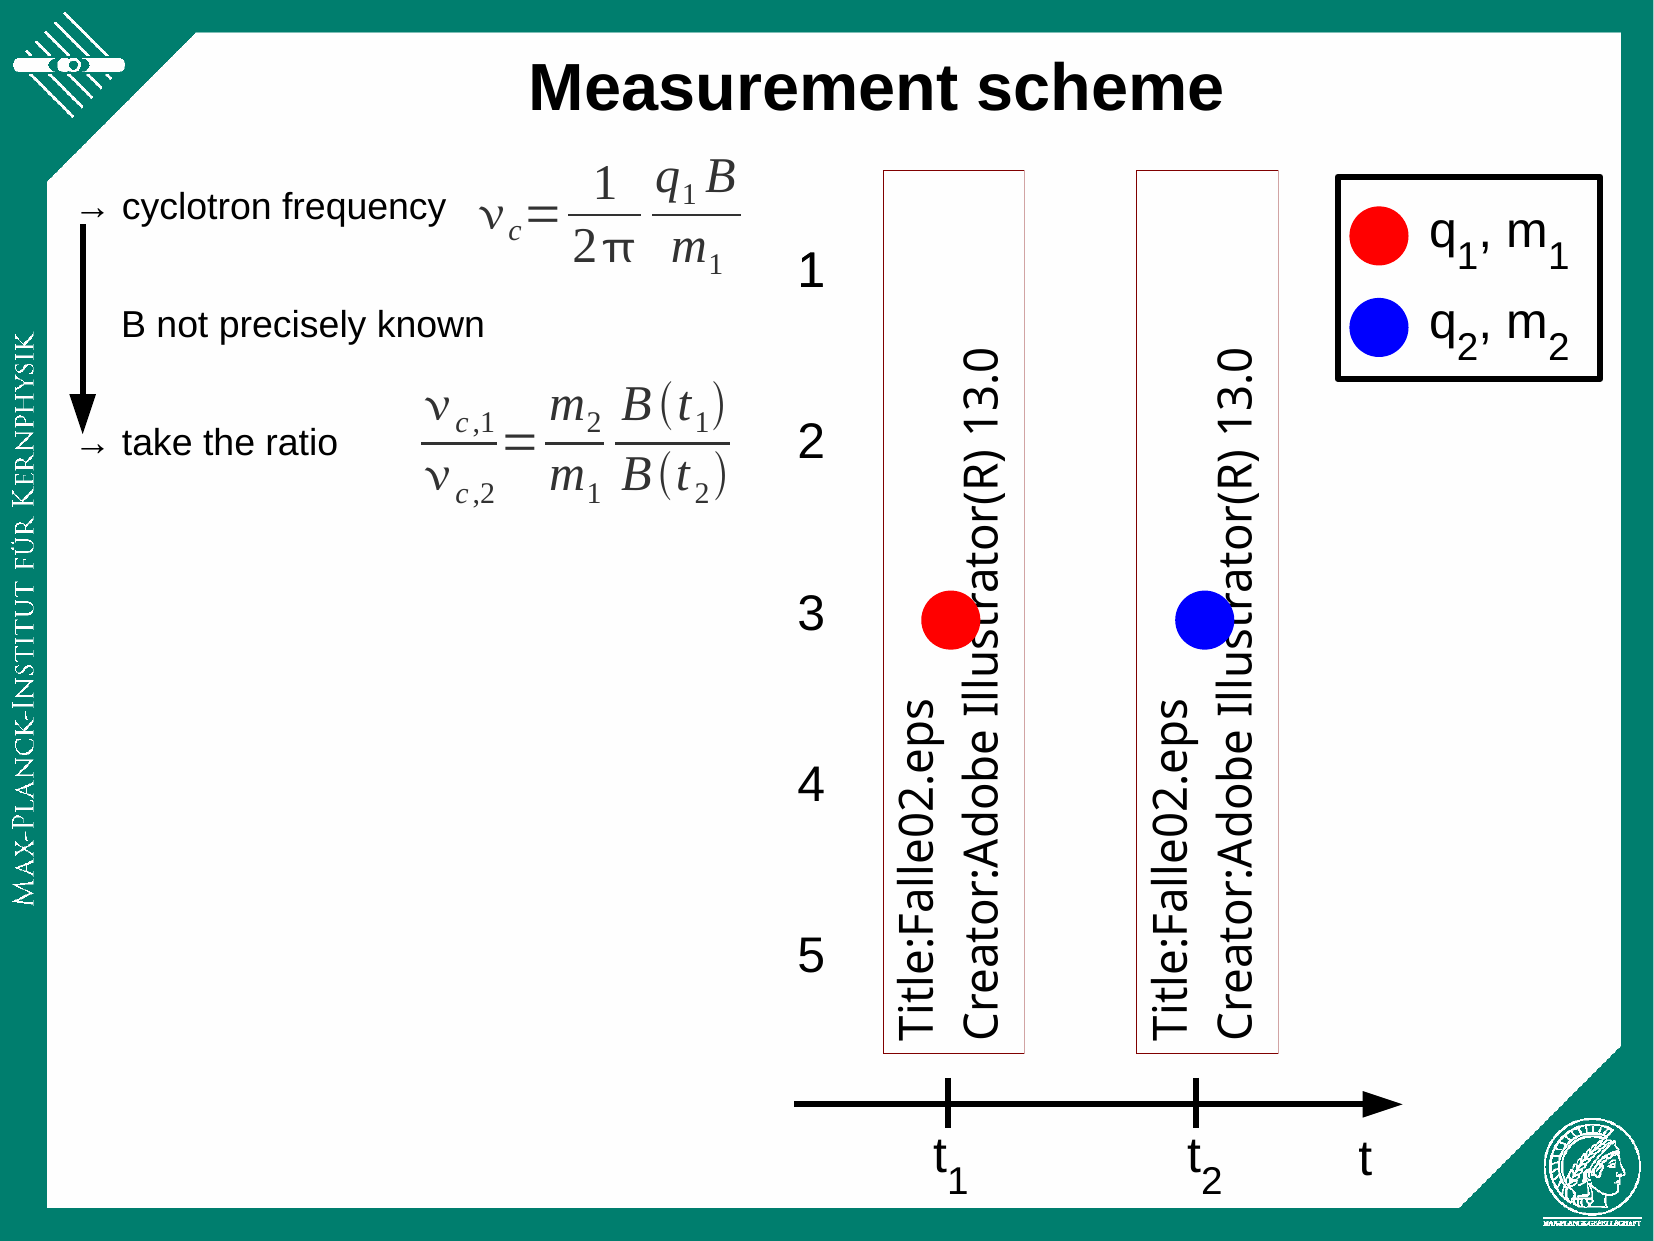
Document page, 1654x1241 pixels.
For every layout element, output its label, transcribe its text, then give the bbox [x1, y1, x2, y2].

text_box [1175, 590, 1235, 650]
chart [472, 148, 749, 282]
text_box 4 [782, 744, 848, 819]
text_box 5 [782, 915, 848, 991]
text_box t [1343, 1122, 1415, 1194]
picture [0, 0, 1654, 1241]
text_box 3 [782, 573, 848, 648]
text_box B not precisely known [106, 296, 526, 354]
text_box 1 [782, 230, 848, 306]
text_box q1, m1 q2, m2 [1337, 176, 1601, 379]
chart [413, 376, 739, 510]
text_box t2 [1172, 1105, 1244, 1211]
text_box 2 [782, 401, 848, 477]
text_box t1 [918, 1105, 990, 1211]
text_box [921, 590, 981, 650]
text_box → cyclotron frequency [59, 178, 472, 236]
text_box Measurement scheme [194, 36, 1559, 132]
text_box → take the ratio [59, 414, 413, 472]
